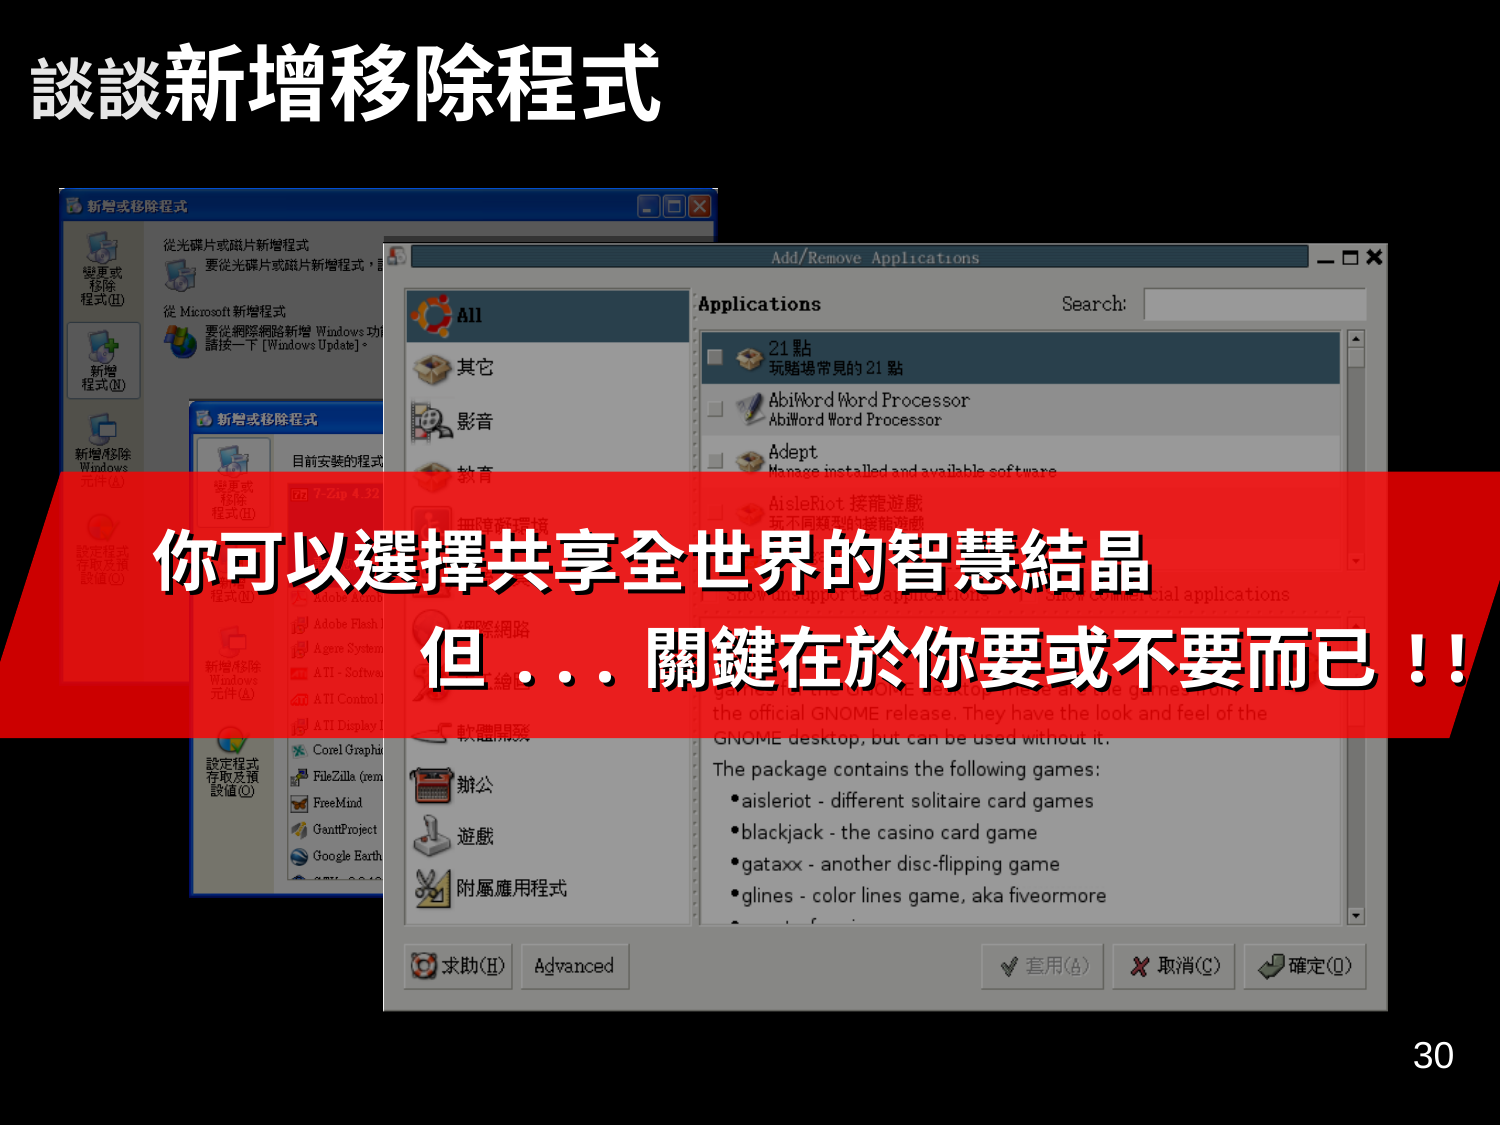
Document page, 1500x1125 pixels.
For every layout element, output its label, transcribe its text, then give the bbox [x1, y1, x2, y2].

text_box 你可以選擇共享全世界的智慧結晶 但...關鍵在於你要或不要而已!! [0, 471, 1500, 739]
text_box [189, 739, 1388, 1013]
title 談談新增移除程式 [29, 36, 969, 217]
text_box [59, 188, 1388, 474]
